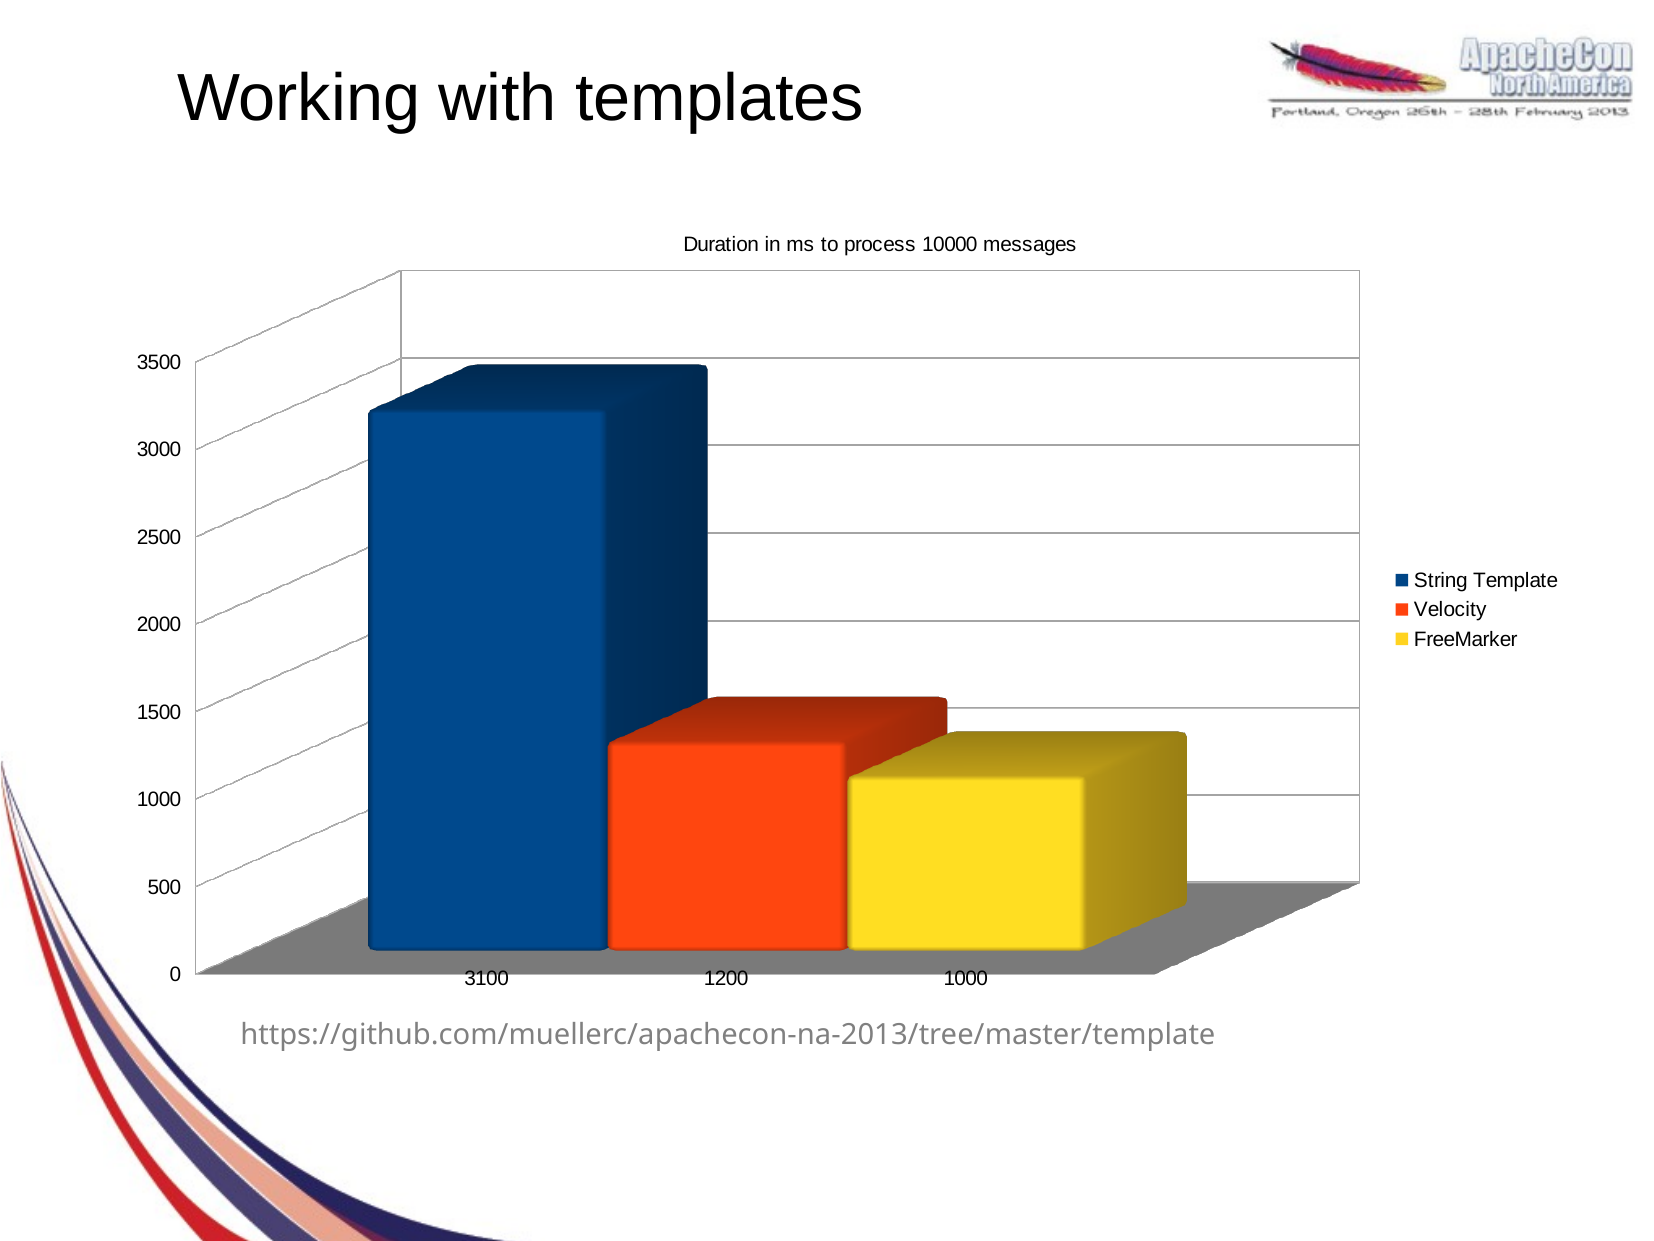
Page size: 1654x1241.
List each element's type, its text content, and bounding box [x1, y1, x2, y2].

picture [0, 0, 1654, 1241]
text_box https://github.com/muellerc/apachecon-na-2013/tree/master/template [225, 1006, 1637, 1064]
title Working with templates [177, 41, 1536, 154]
chart [107, 213, 1578, 1007]
